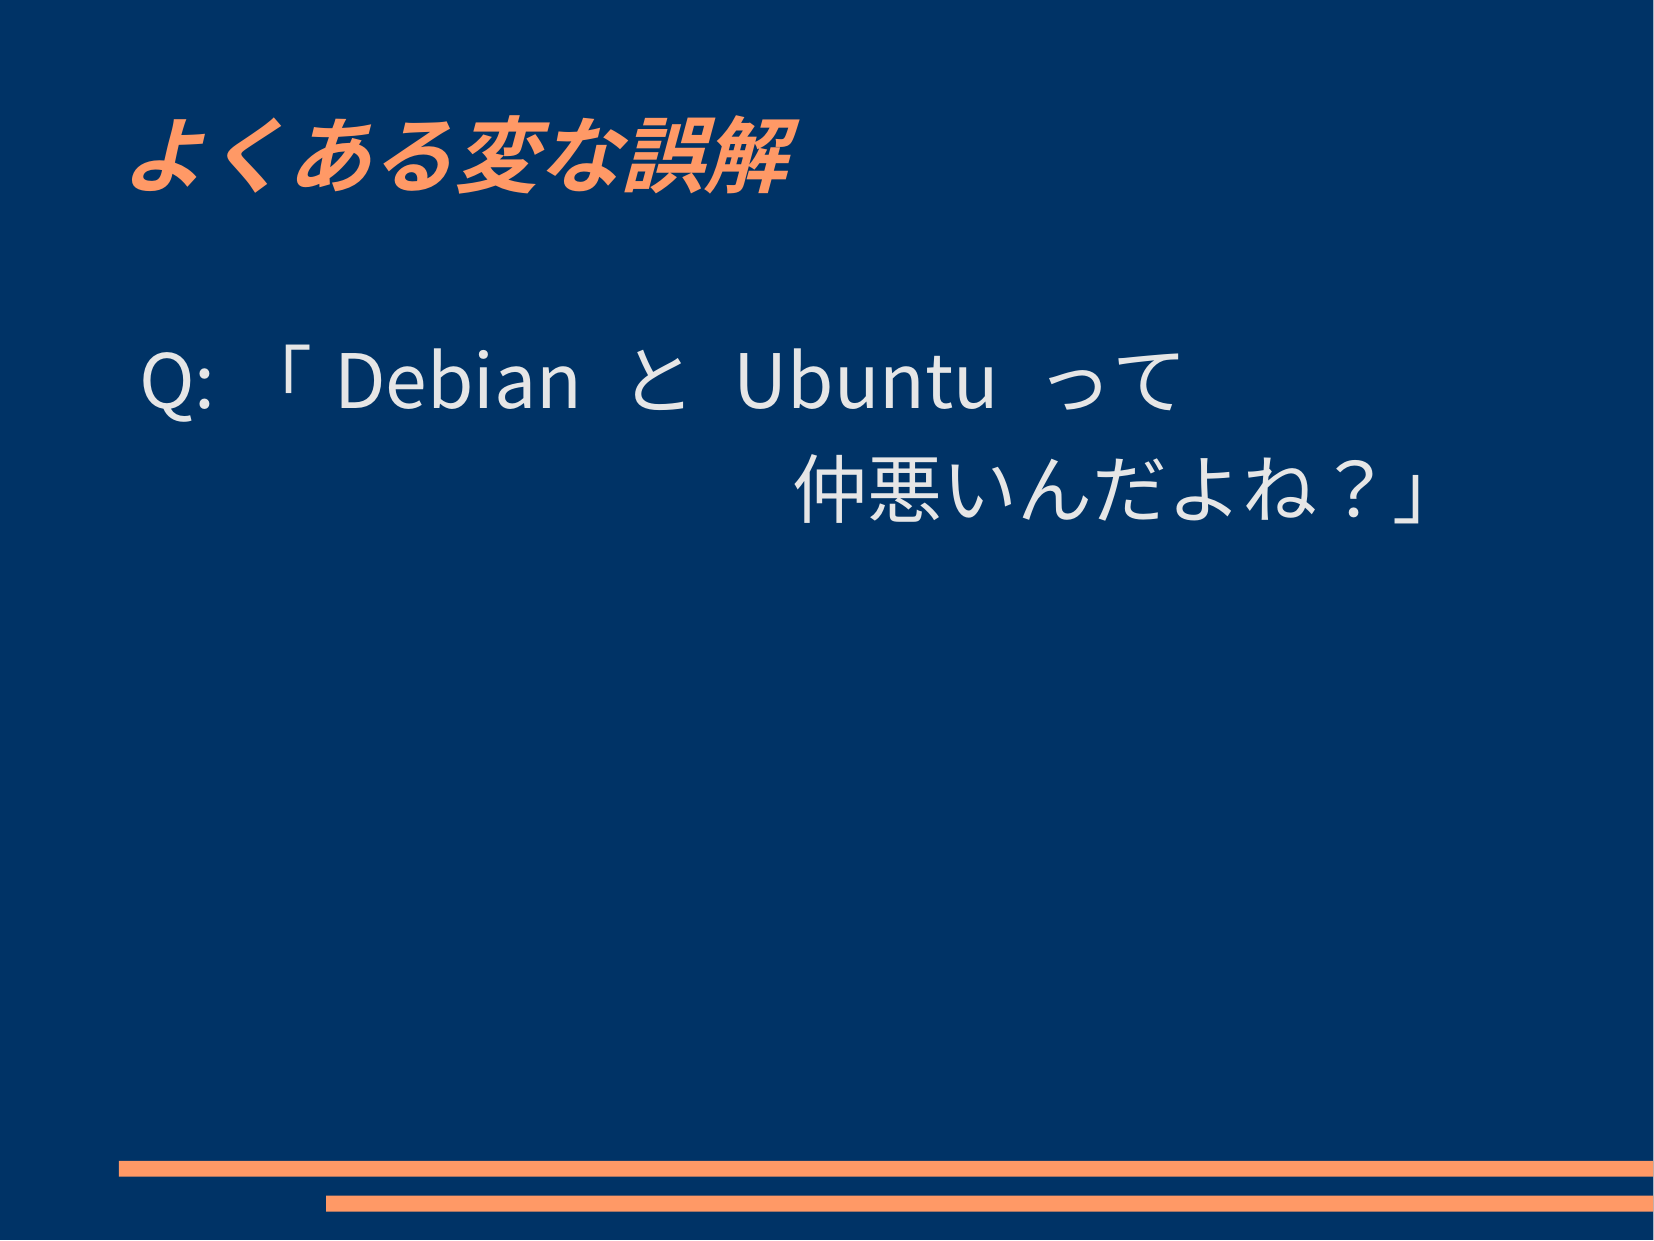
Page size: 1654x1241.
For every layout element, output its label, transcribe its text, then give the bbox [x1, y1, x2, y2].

list Q:「Debian と Ubuntu って 仲悪いんだよね？」 [121, 322, 1561, 1132]
title よくある変な誤解 [121, 46, 1534, 254]
